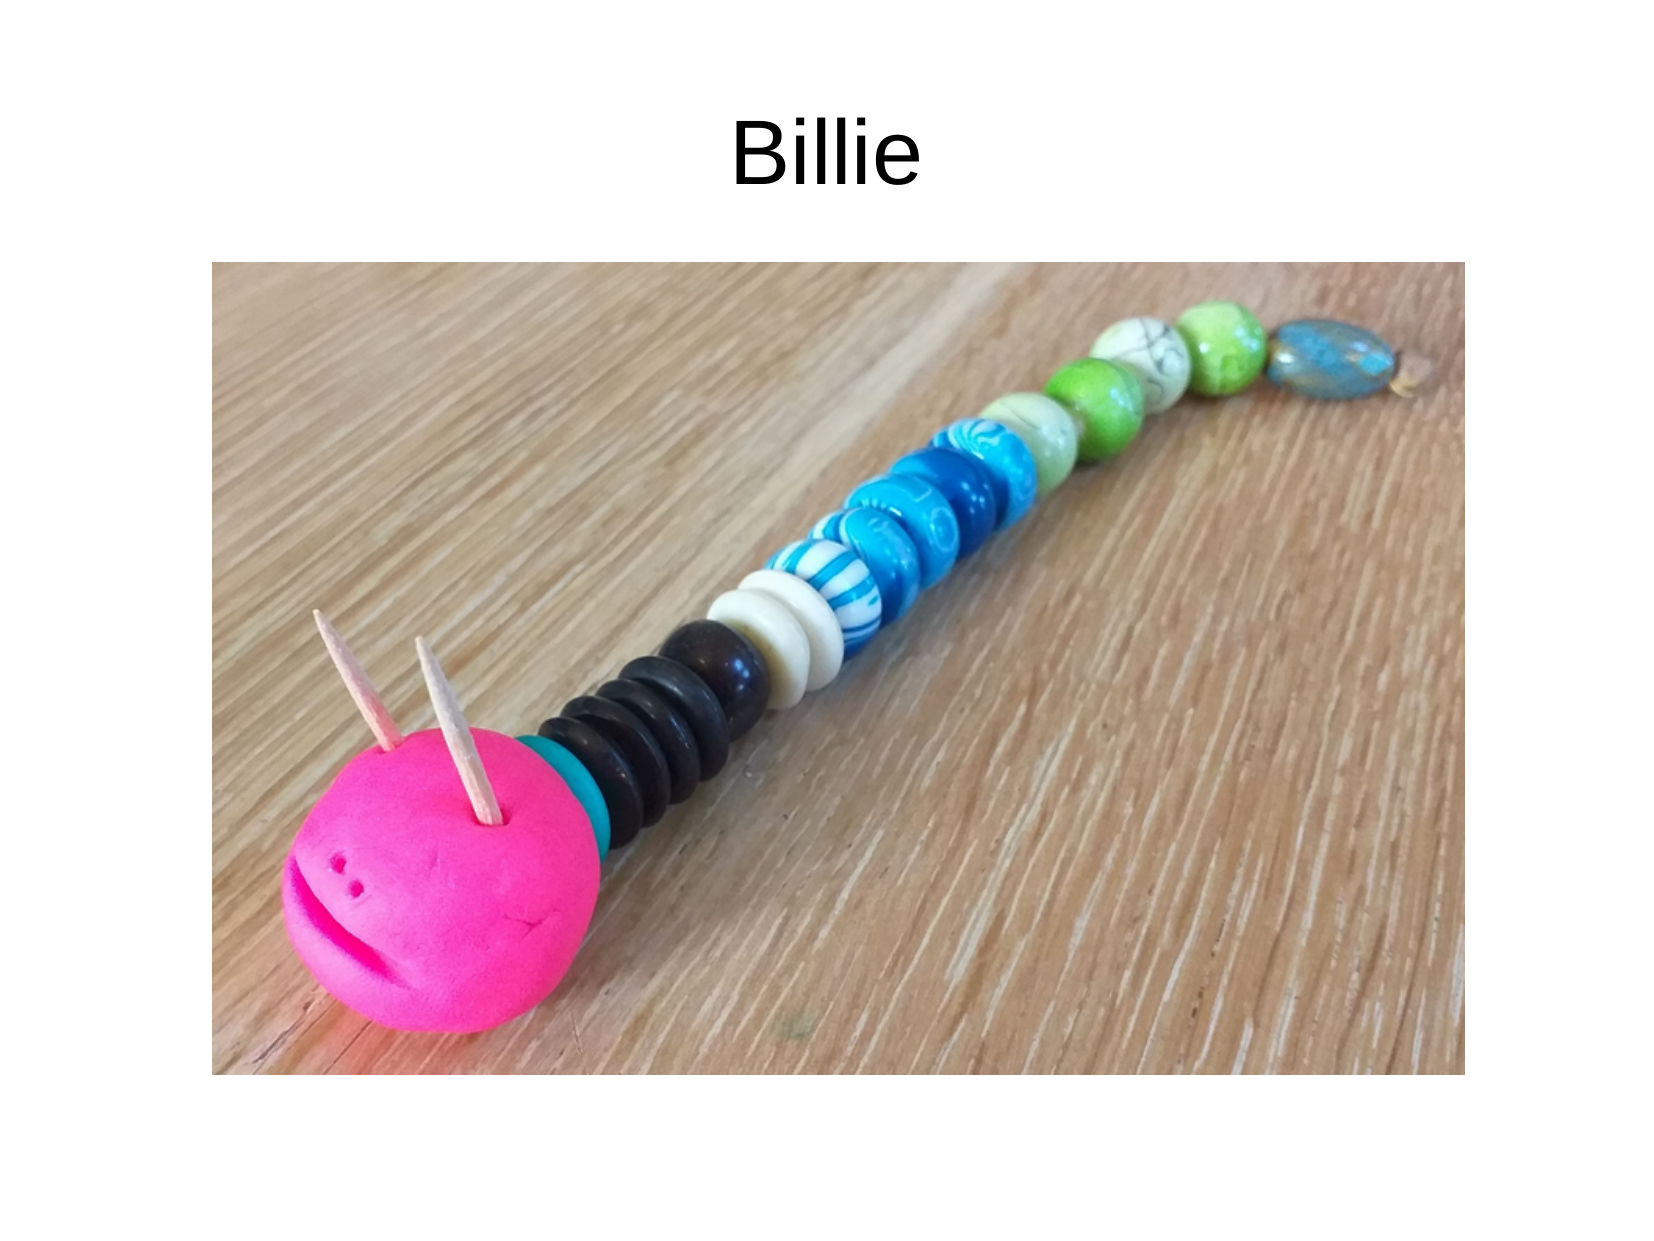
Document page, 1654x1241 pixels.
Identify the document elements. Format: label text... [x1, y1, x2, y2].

picture [212, 262, 1465, 1075]
title Billie [82, 49, 1571, 257]
